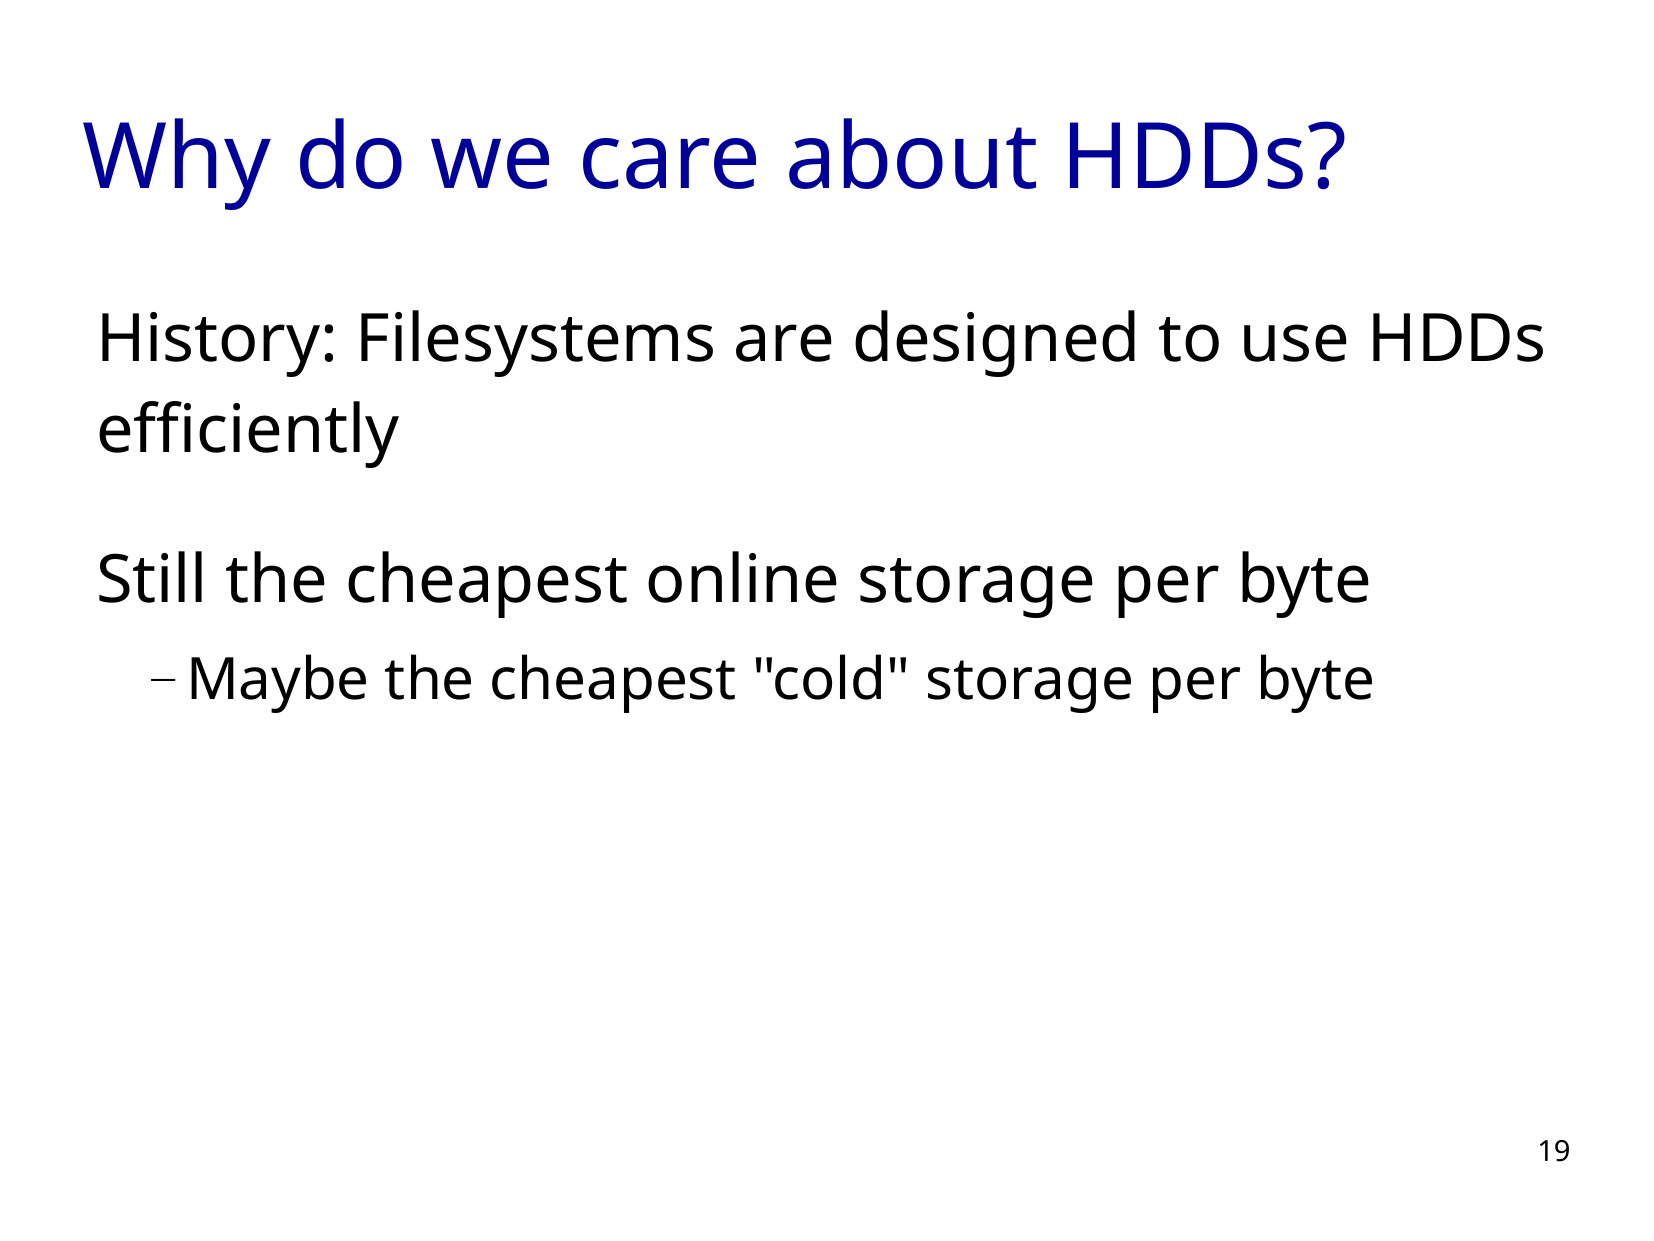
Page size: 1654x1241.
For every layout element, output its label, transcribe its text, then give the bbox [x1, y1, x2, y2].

title Why do we care about HDDs? [82, 49, 1571, 257]
list History: Filesystems are designed to use HDDs efficiently Still the cheapest online storage per byte Maybe the cheapest "cold" storage per byte [60, 290, 1571, 1096]
